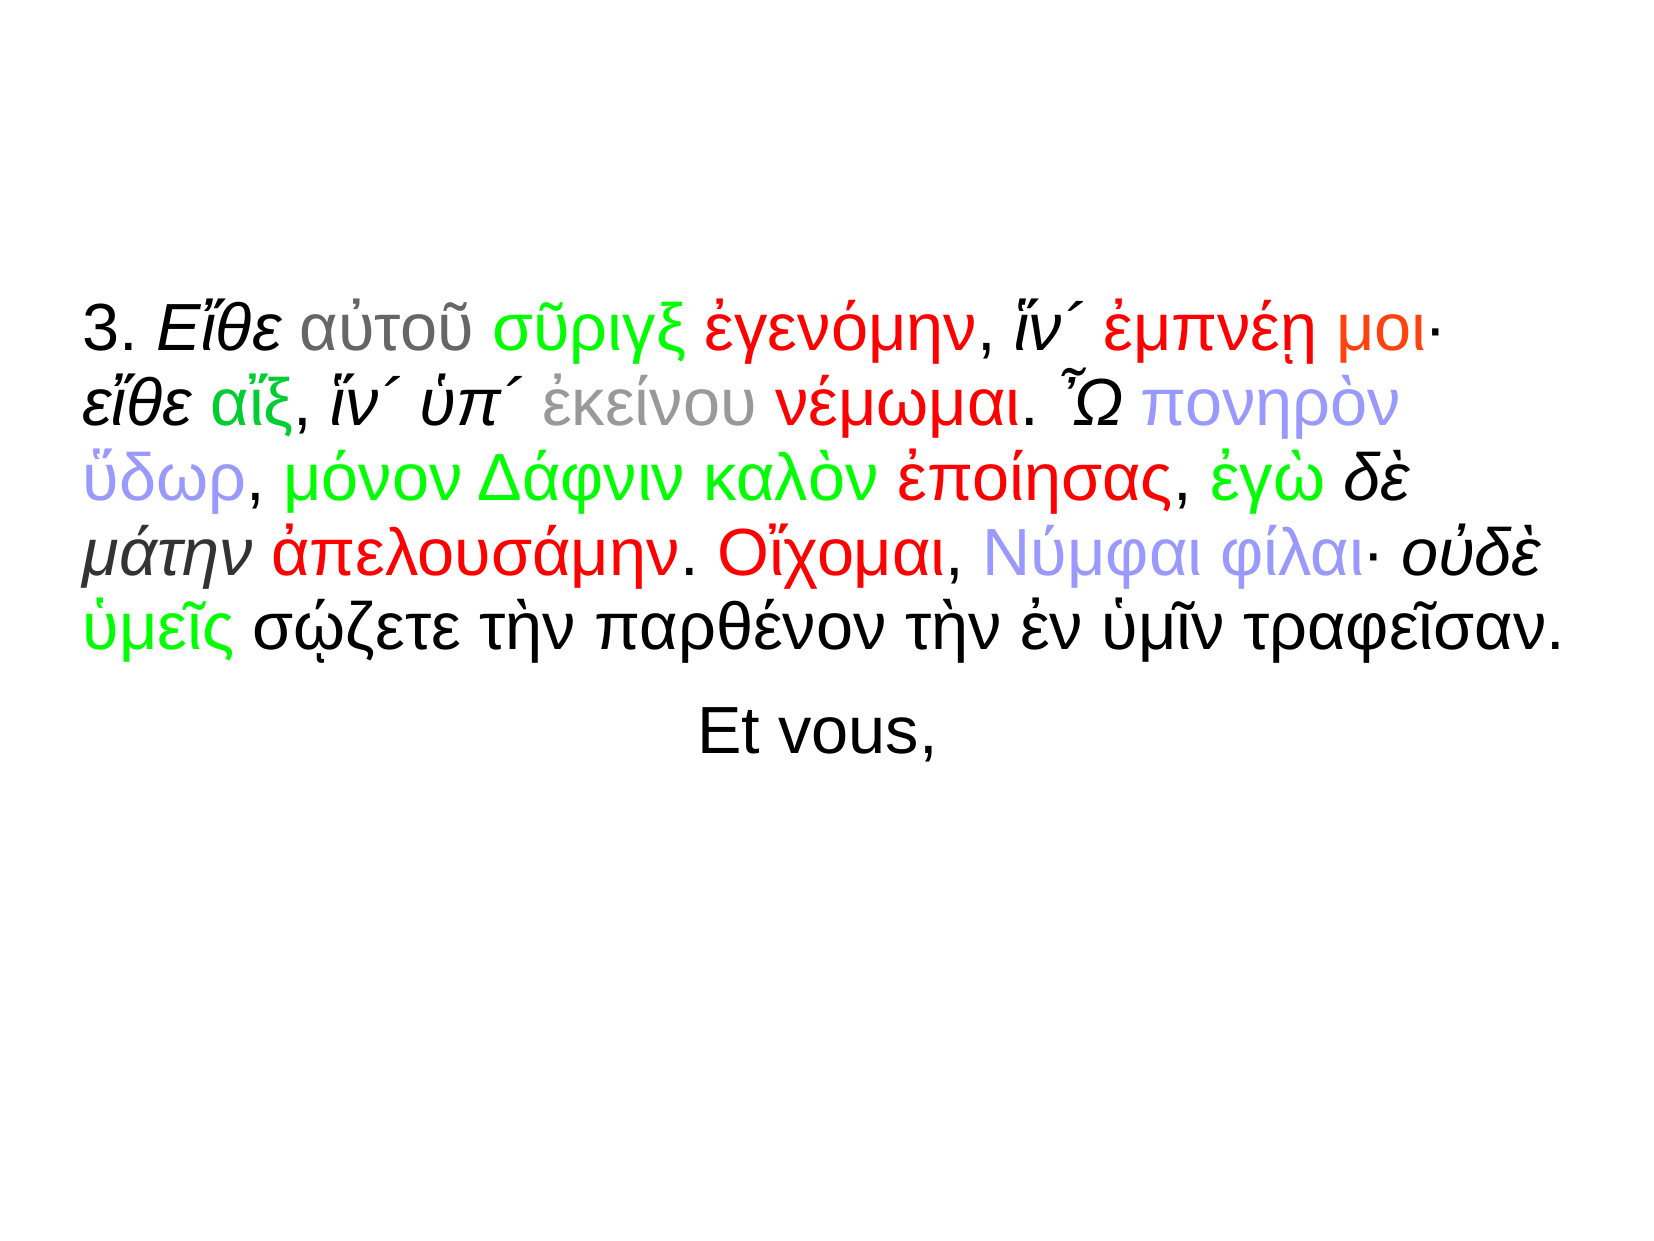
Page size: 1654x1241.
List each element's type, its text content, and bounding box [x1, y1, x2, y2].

list 3. Εἴθε αὐτοῦ σῦριγξ ἐγενόμην, ἵν´ ἐμπνέῃ μοι· εἴθε αἴξ, ἵν´ ὑπ´ ἐκείνου νέμωμαι. Ὦ πονηρὸν ὕδωρ, μόνον Δάφνιν καλὸν ἐποίησας, ἐγὼ δὲ μάτην ἀπελουσάμην. Οἴχομαι, Νύμφαι φίλαι· οὐδὲ ὑμεῖς σῴζετε τὴν παρθένον τὴν ἐν ὑμῖν τραφεῖσαν. Et vous, [82, 290, 1571, 1109]
